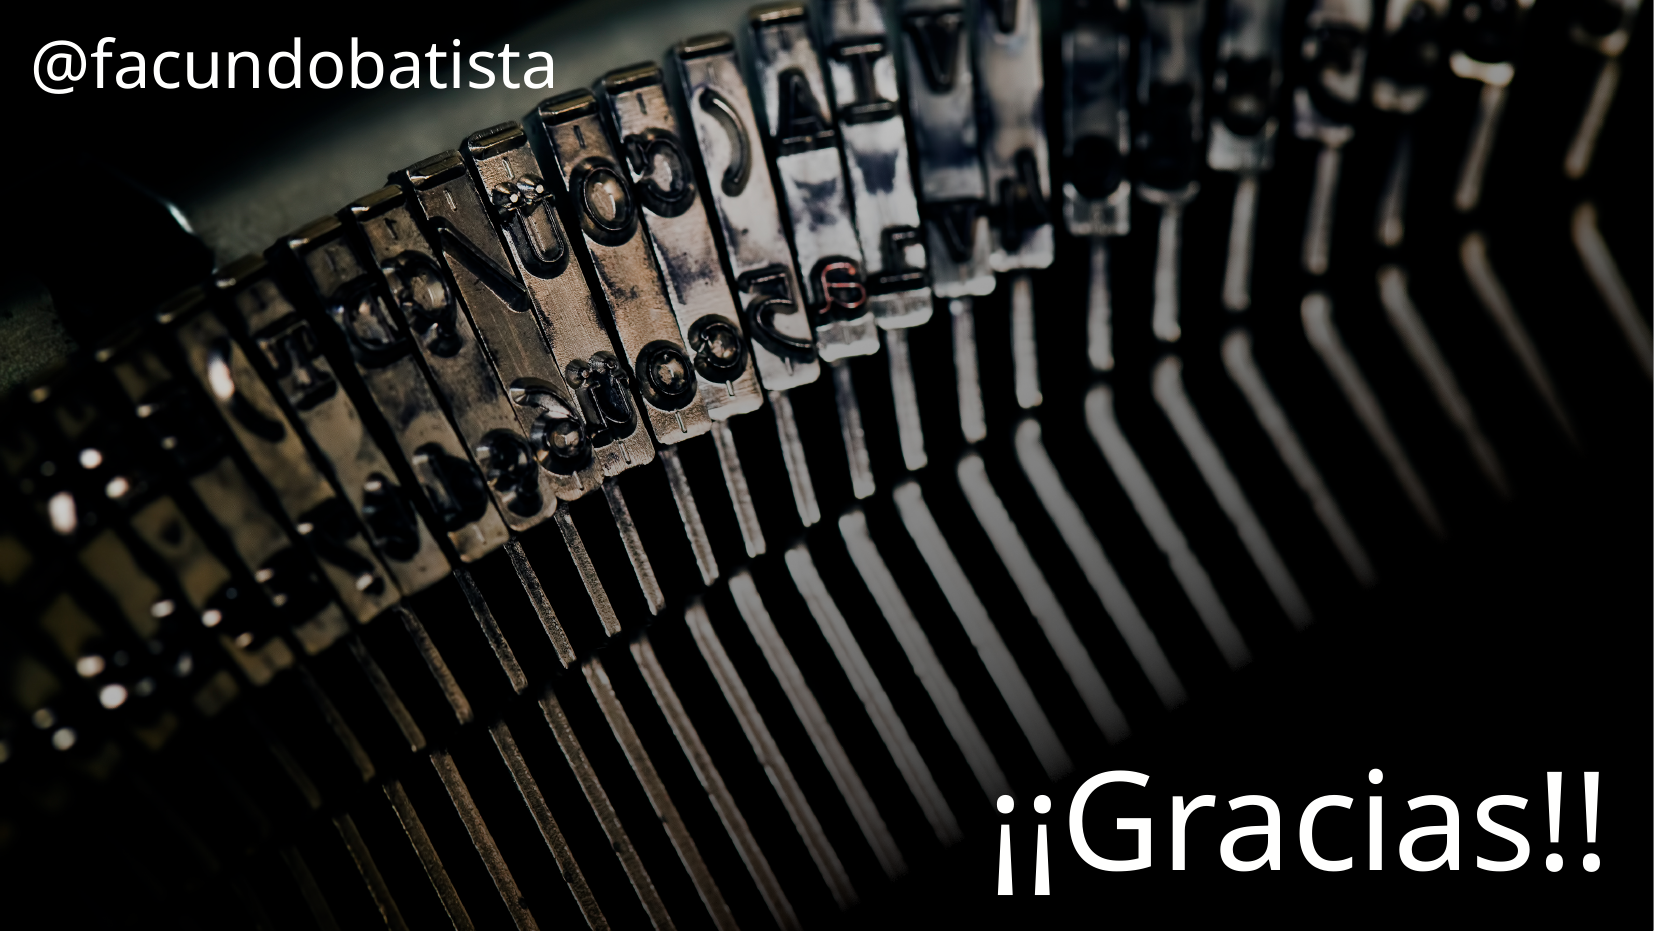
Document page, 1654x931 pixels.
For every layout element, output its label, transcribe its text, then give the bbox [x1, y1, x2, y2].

picture [0, 0, 1654, 931]
subtitle @facundobatista [0, 0, 1063, 185]
title ¡¡Gracias!! [974, 654, 1625, 886]
